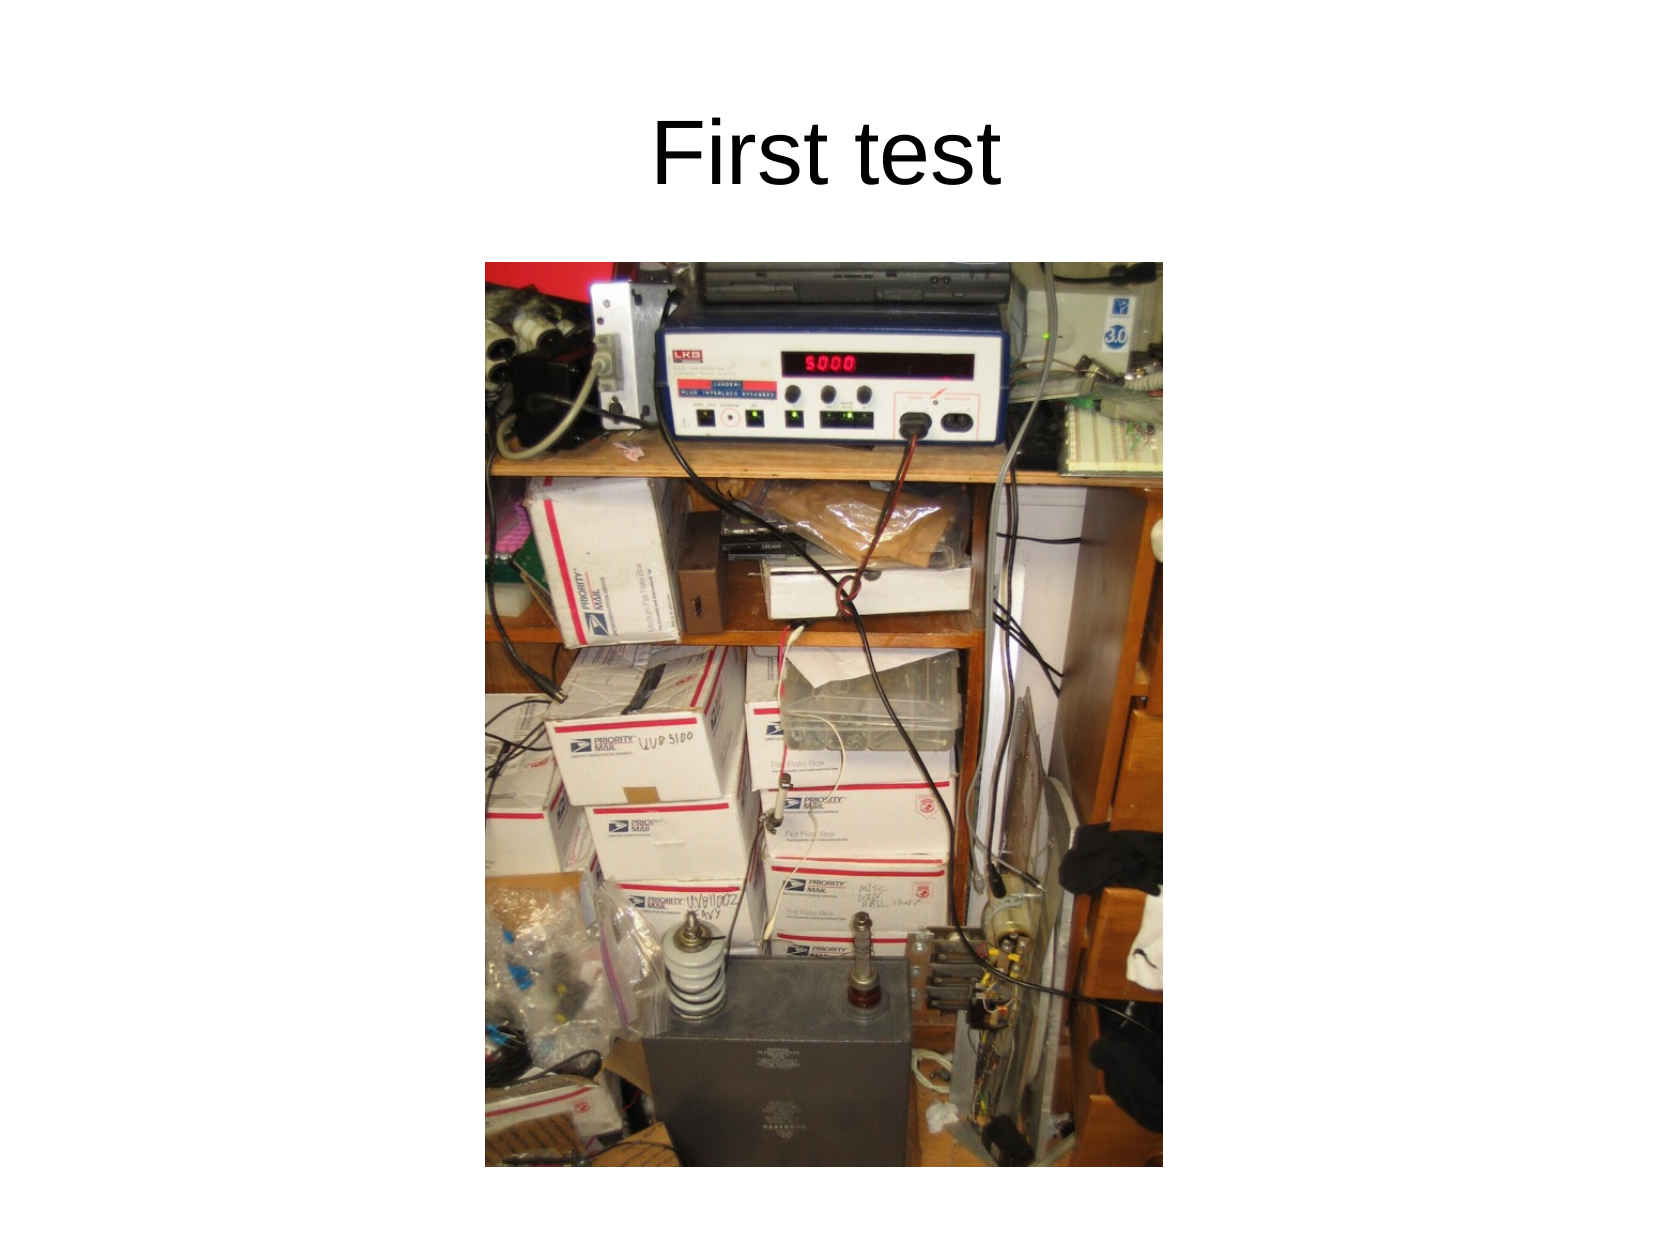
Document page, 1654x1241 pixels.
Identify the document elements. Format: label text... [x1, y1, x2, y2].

picture [485, 262, 1163, 1167]
title First test [82, 49, 1571, 257]
